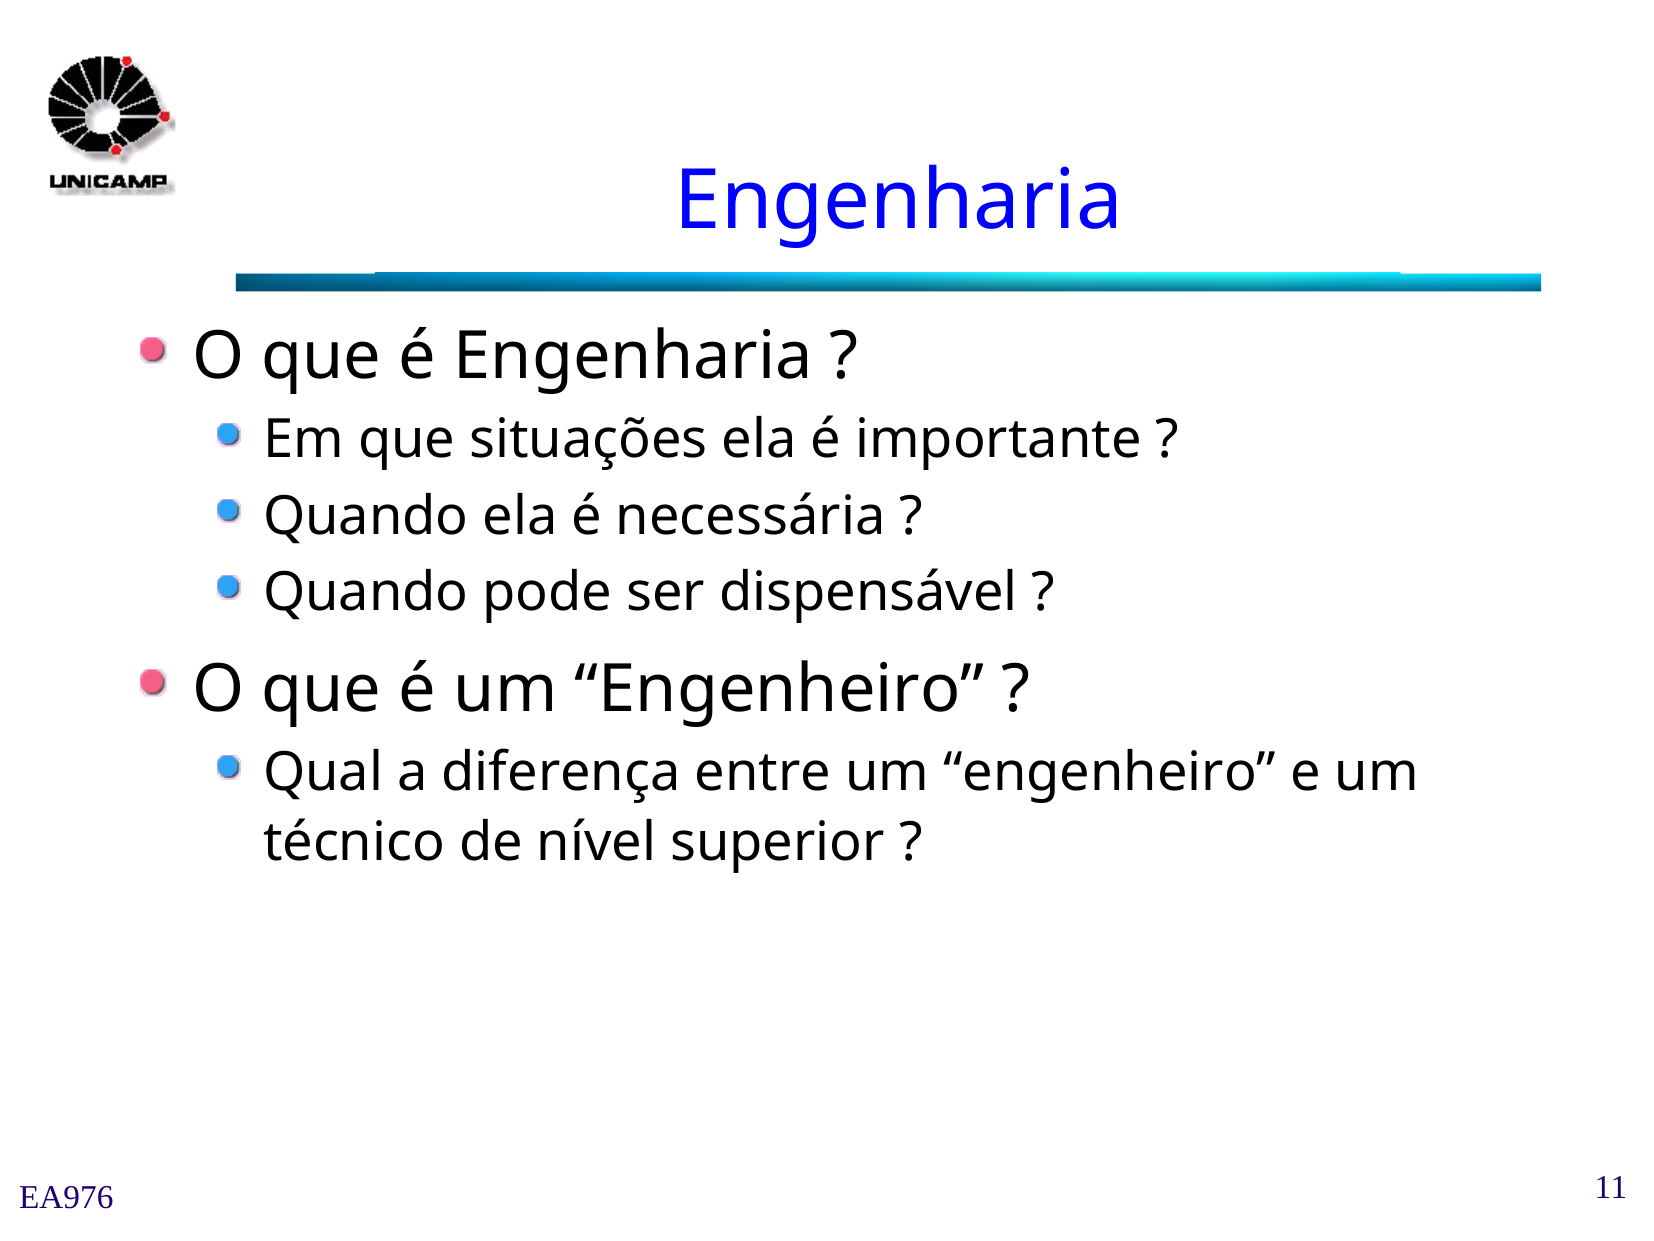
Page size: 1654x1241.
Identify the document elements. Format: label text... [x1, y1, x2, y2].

title Engenharia [264, 57, 1534, 250]
picture [125, 272, 1654, 295]
list O que é Engenharia ? Em que situações ela é importante ? Quando ela é necessária ? Quando pode ser dispensável ? O que é um “Engenheiro” ? Qual a diferença entre um “engenheiro” e um técnico de nível superior ? [121, 309, 1534, 1182]
